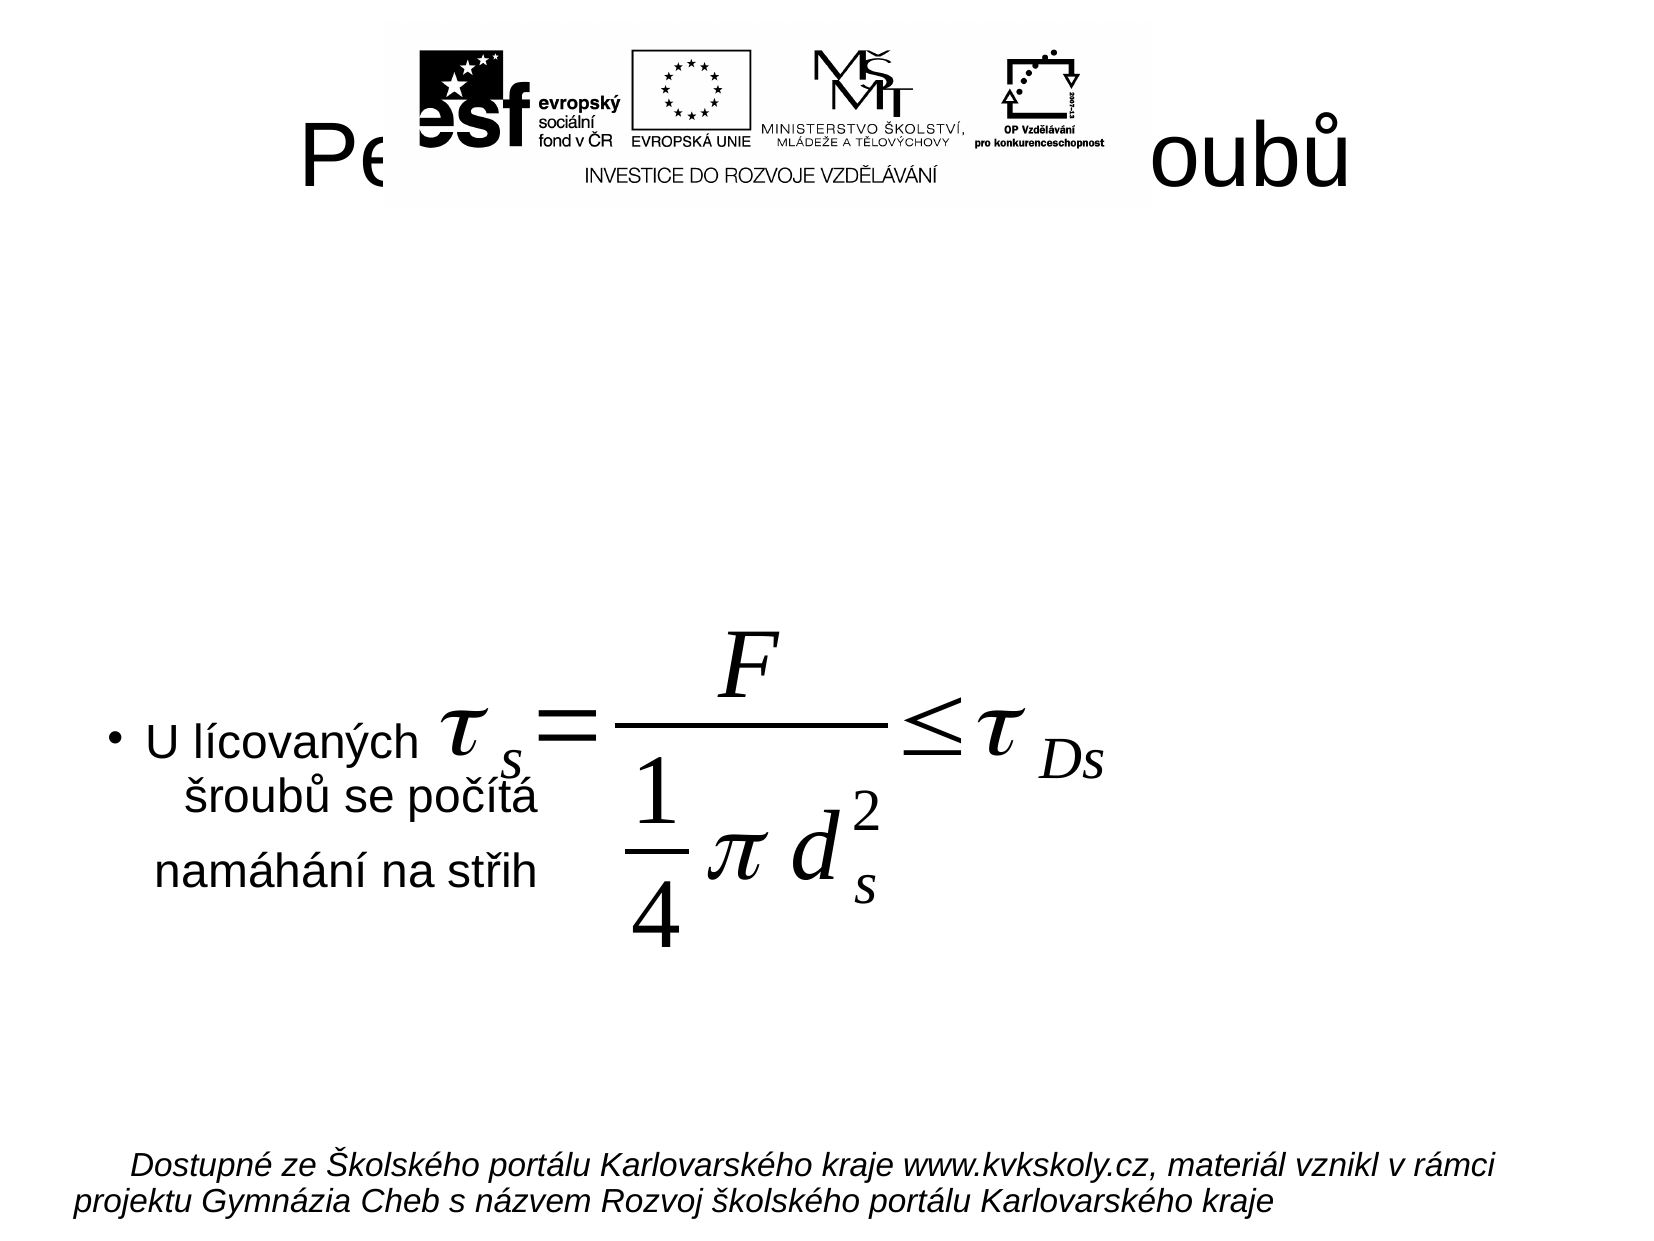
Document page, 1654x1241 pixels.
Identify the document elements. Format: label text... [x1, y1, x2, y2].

text_box Dostupné ze Školského portálu Karlovarského kraje www.kvkskoly.cz, materiál vznikl v rámci projektu Gymnázia Cheb s názvem Rozvoj školského portálu Karlovarského kraje [59, 1092, 1624, 1241]
list U lícovaných šroubů se počítá namáhání na střih [82, 362, 1583, 1092]
picture [425, 608, 1123, 977]
picture [383, 19, 1151, 207]
title Pevnostní výpočet šroubů [76, 147, 1565, 355]
text_box [82, 620, 1565, 1092]
